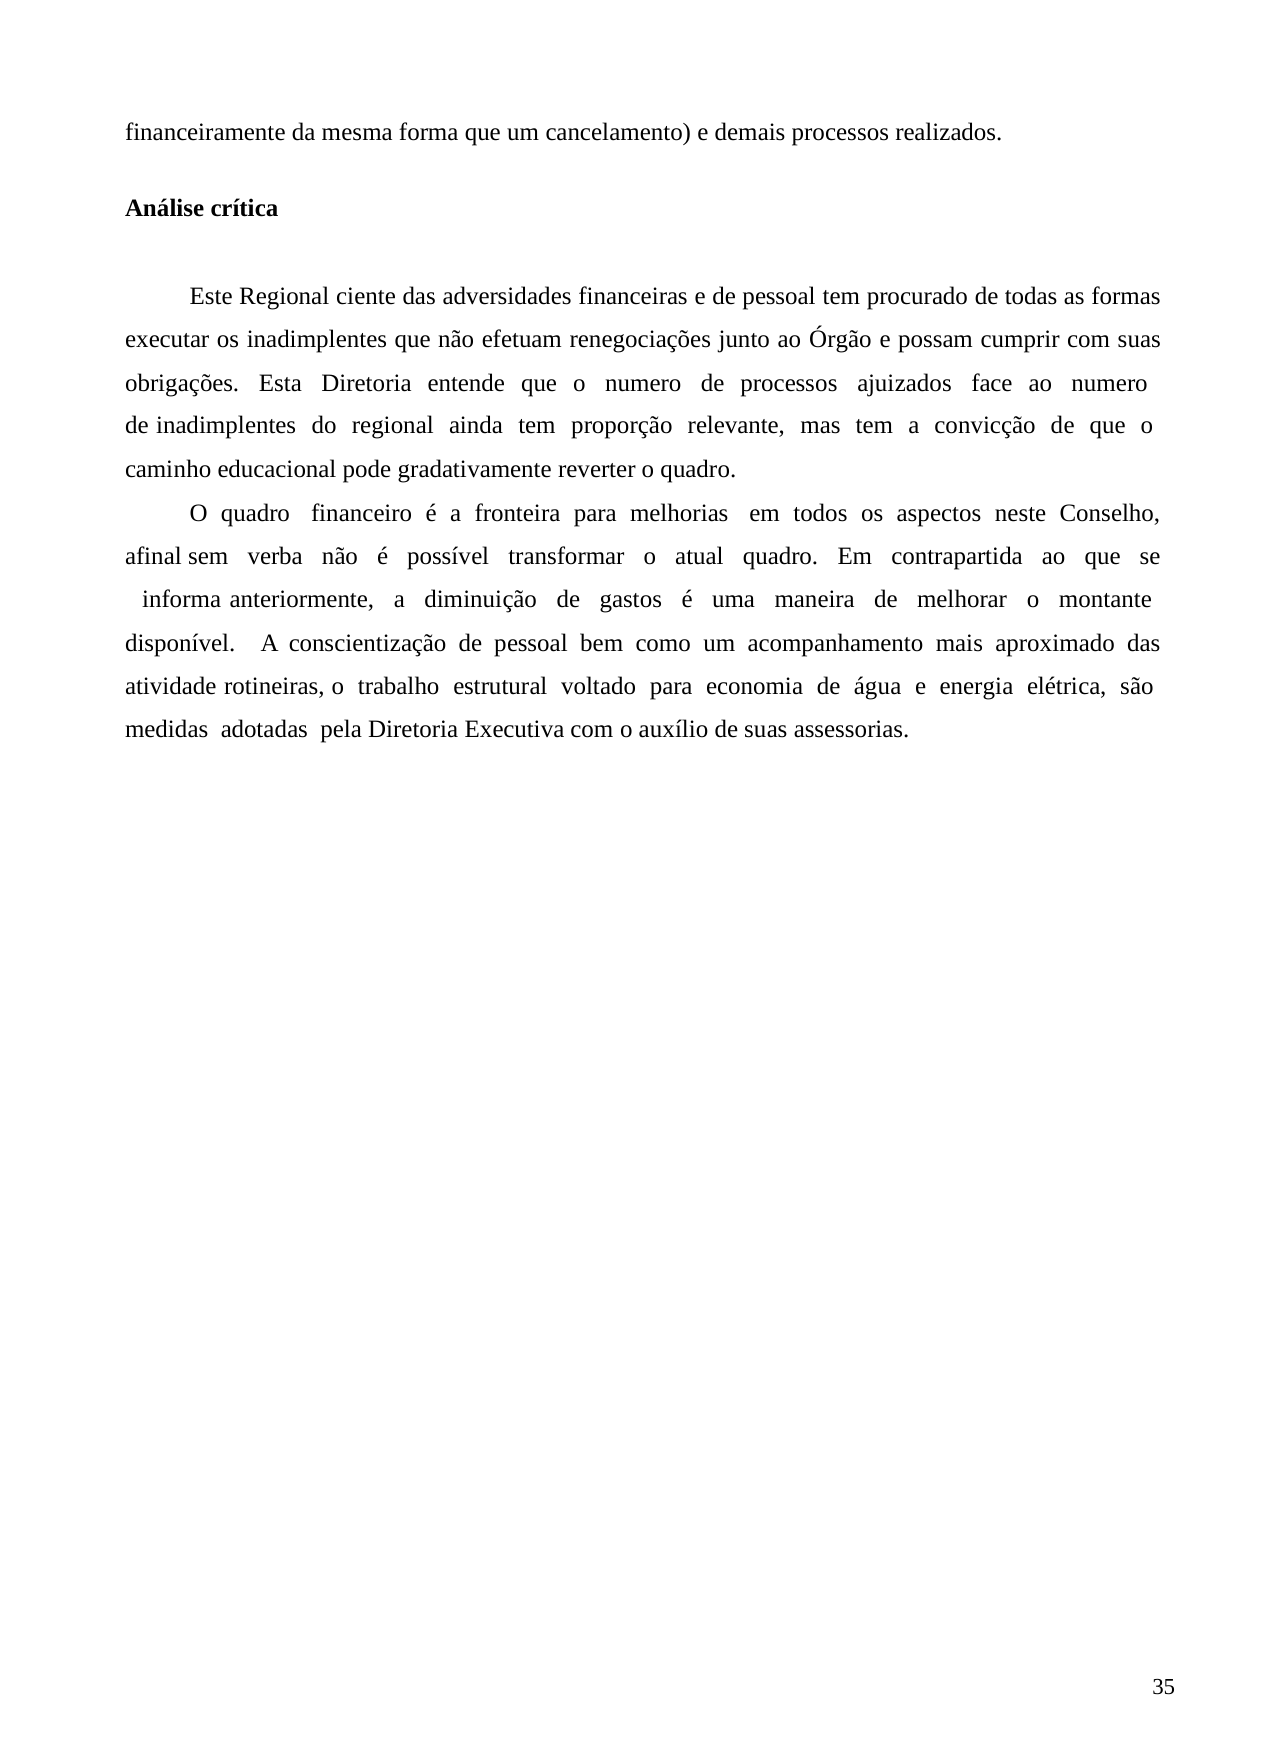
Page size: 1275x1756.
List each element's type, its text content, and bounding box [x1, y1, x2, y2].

text_box 31 [1143, 1671, 1176, 1705]
text_box financeiramente da mesma forma que um cancelamento) e demais processos realizados. Análise crítica Este Regional ciente das adversidades financeiras e de pessoal tem procurado de todas as formas executar os inadimplentes que não efetuam renegociações junto ao Órgão e possam cumprir com suas obrigações. Esta Diretoria entende que o numero de processos ajuizados face ao numero de inadimplentes do regional ainda tem proporção relevante, mas tem a convicção de que o caminho educacional pode gradativamente reverter o quadro. O quadro financeiro é a fronteira para melhorias em todos os aspectos neste Conselho, afinal sem verba não é possível transformar o atual quadro. Em contrapartida ao que se informa anteriormente, a diminuição de gastos é uma maneira de melhorar o montante disponível. A conscientização de pessoal bem como um acompanhamento mais aproximado das atividade rotineiras, o trabalho estrutural voltado para economia de água e energia elétrica, são medidas adotadas pela Diretoria Executiva com o auxílio de suas assessorias. [122, 115, 1162, 740]
